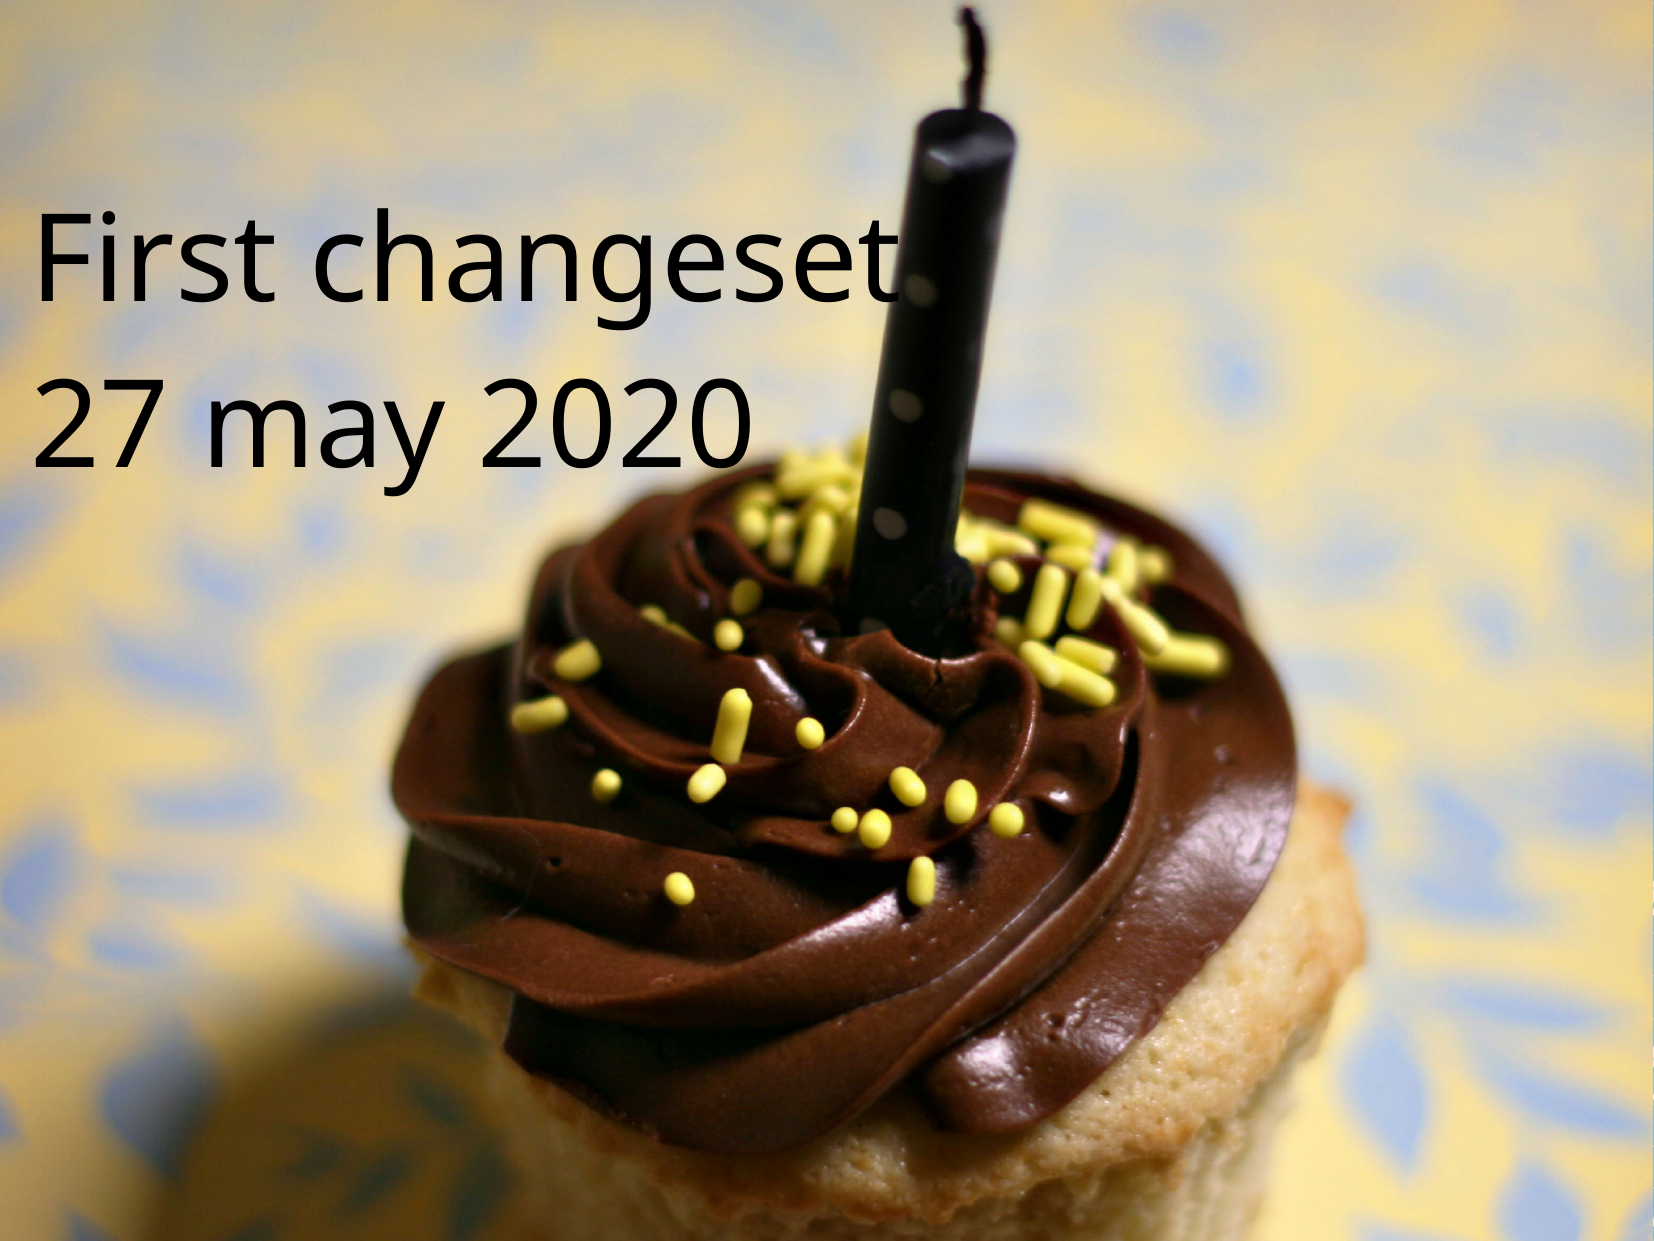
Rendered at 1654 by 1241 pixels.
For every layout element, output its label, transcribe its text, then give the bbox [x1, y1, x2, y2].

title First changeset 27 may 2020 [30, 195, 1519, 479]
picture [0, 0, 1654, 1241]
